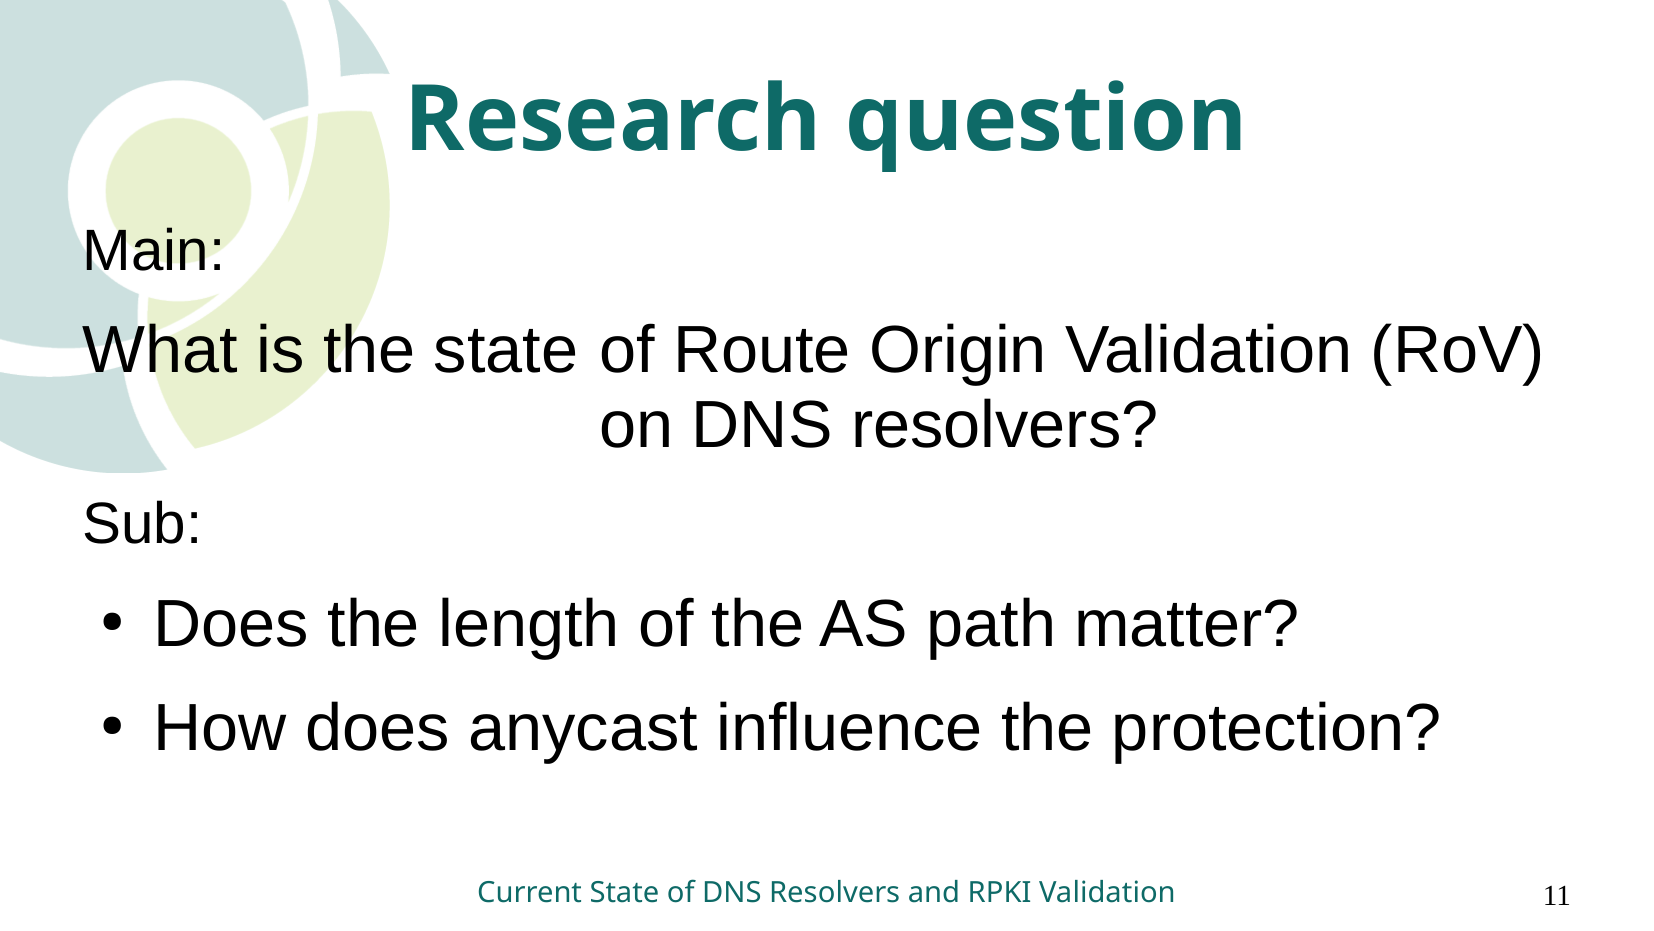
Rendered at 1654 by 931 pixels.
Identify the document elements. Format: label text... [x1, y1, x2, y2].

title Research question [82, 37, 1571, 193]
list Main: What is the state of Route Origin Validation (RoV) on DNS resolvers? Sub: Does the length of the AS path matter? How does anycast influence the protection? [82, 217, 1654, 863]
